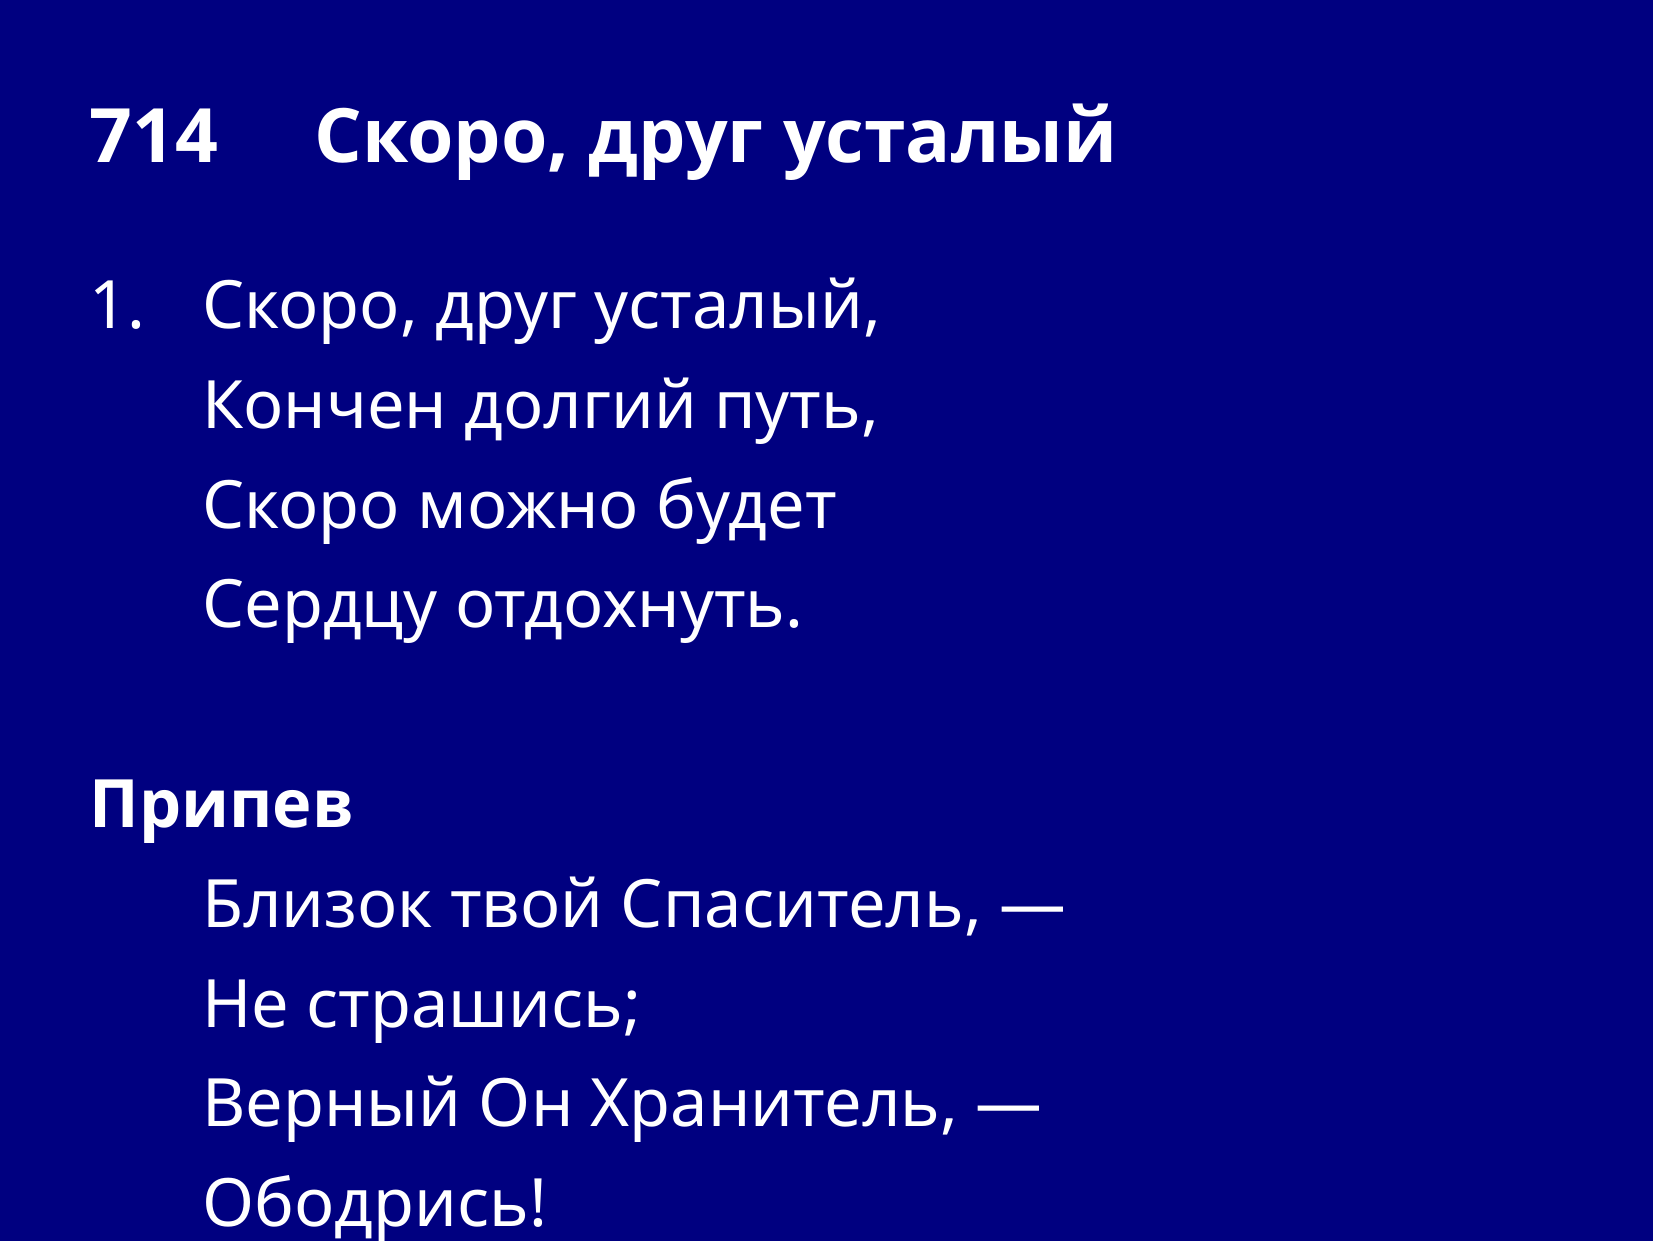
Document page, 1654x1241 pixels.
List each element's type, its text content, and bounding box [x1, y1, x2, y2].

text_box 714 Скоро, друг усталый [75, 75, 1576, 188]
text_box 1. Скоро, друг усталый, Кончен долгий путь, Скоро можно будет Сердцу отдохнуть. Припев Близок твой Спаситель, — Не страшись; Верный Он Хранитель, — Ободрись! [75, 188, 1576, 1163]
